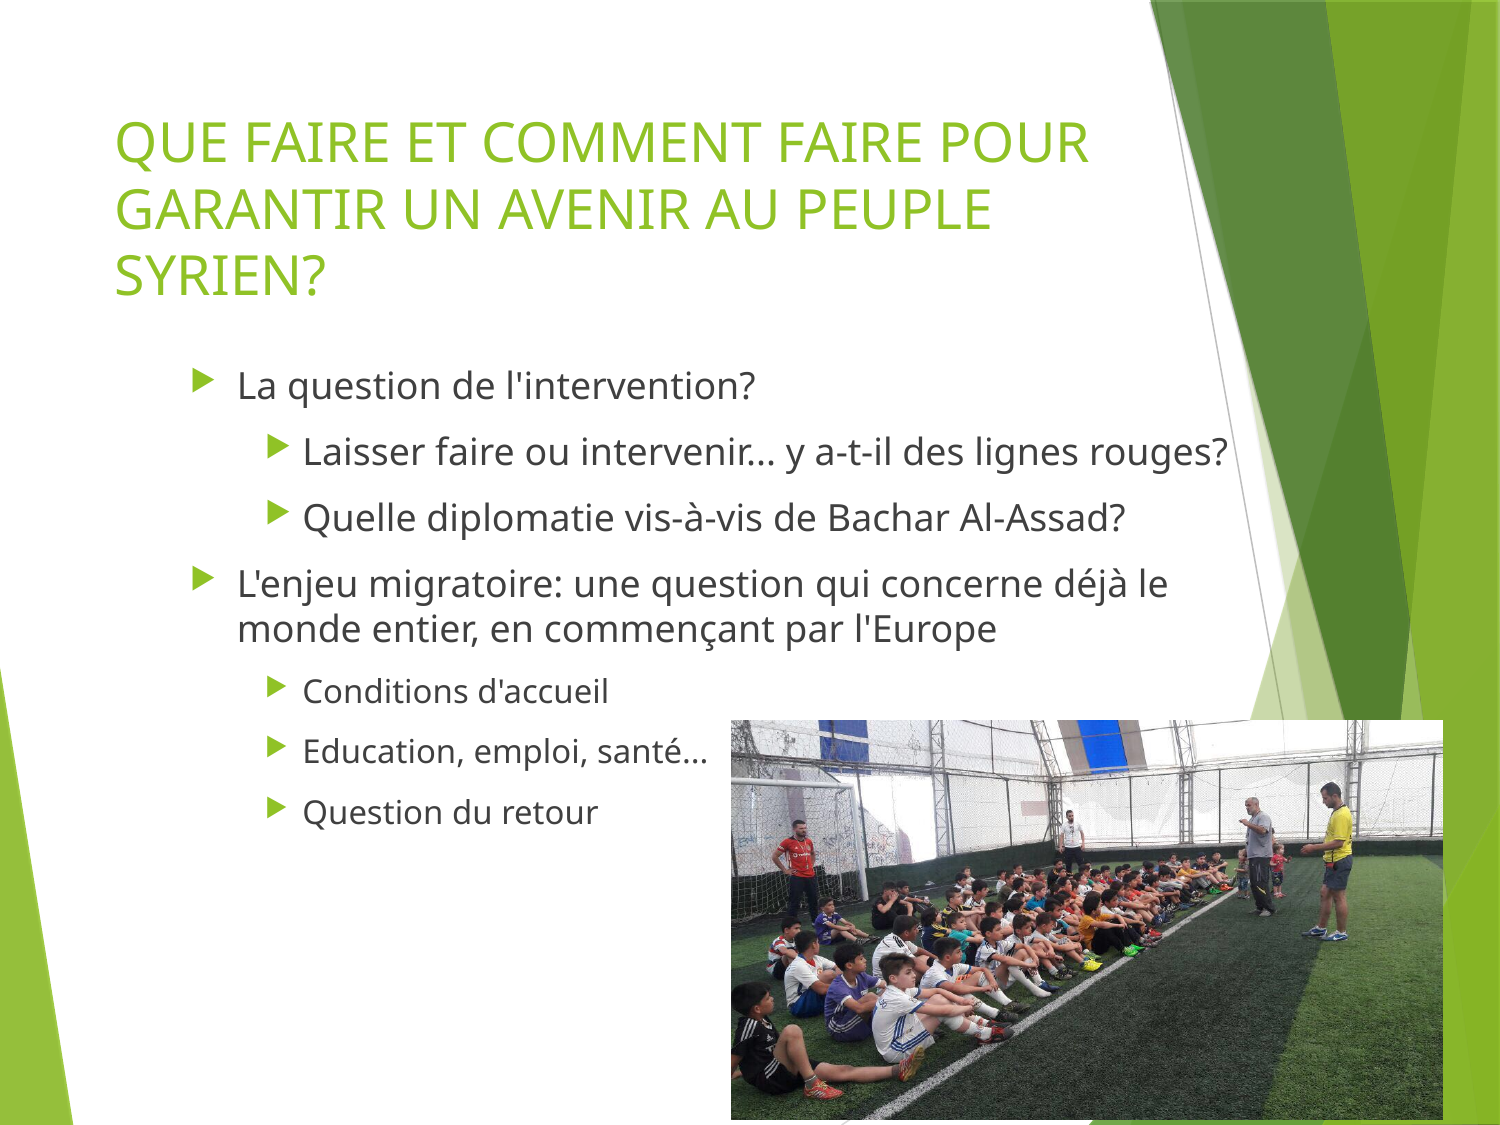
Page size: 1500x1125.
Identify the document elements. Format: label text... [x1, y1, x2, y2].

title QUE FAIRE ET COMMENT FAIRE POUR GARANTIR UN AVENIR AU PEUPLE SYRIEN? [99, 99, 1142, 317]
list La question de l'intervention? Laisser faire ou intervenir... y a-t-il des lignes rouges? Quelle diplomatie vis-à-vis de Bachar Al-Assad? L'enjeu migratoire: une question qui concerne déjà le monde entier, en commençant par l'Europe Conditions d'accueil Education, emploi, santé... Question du retour [99, 354, 1281, 992]
picture [731, 720, 1443, 1120]
